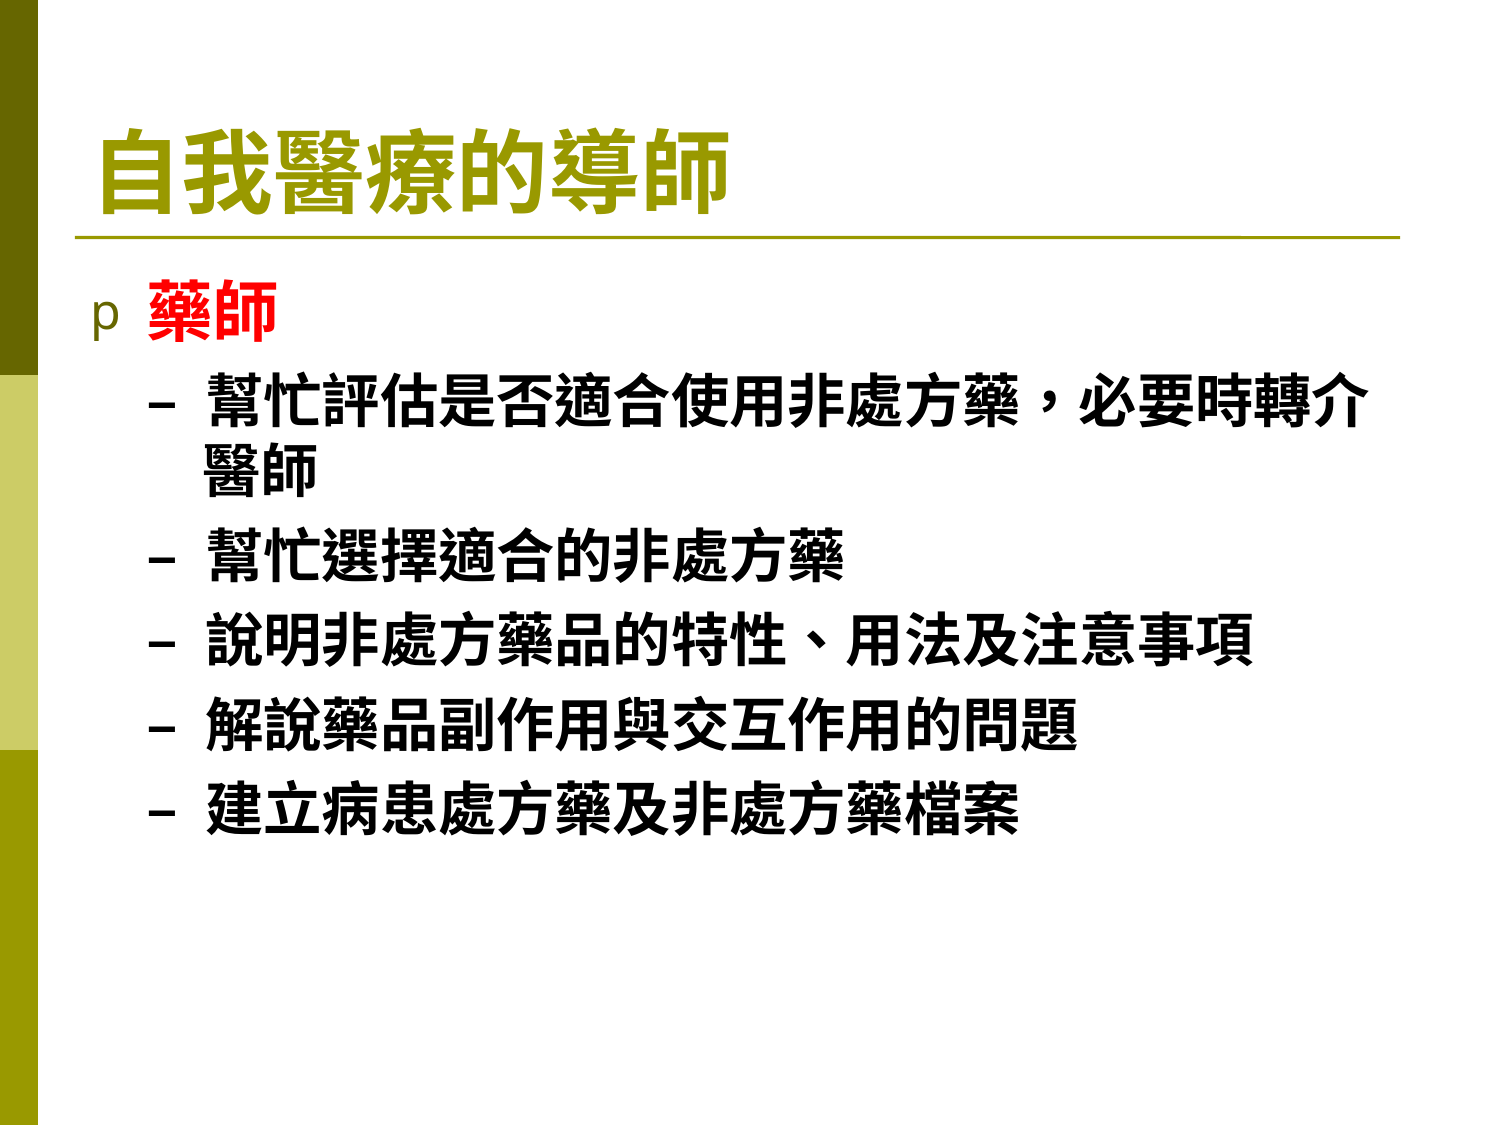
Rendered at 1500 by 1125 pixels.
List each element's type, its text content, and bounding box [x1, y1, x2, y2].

title 自我醫療的導師 [75, 45, 1426, 233]
list 藥師 – 幫忙評估是否適合使用非處方藥，必要時轉介醫師 – 幫忙選擇適合的非處方藥 – 說明非處方藥品的特性、用法及注意事項 – 解說藥品副作用與交互作用的問題 – 建立病患處方藥及非處方藥檔案 [75, 262, 1426, 1006]
